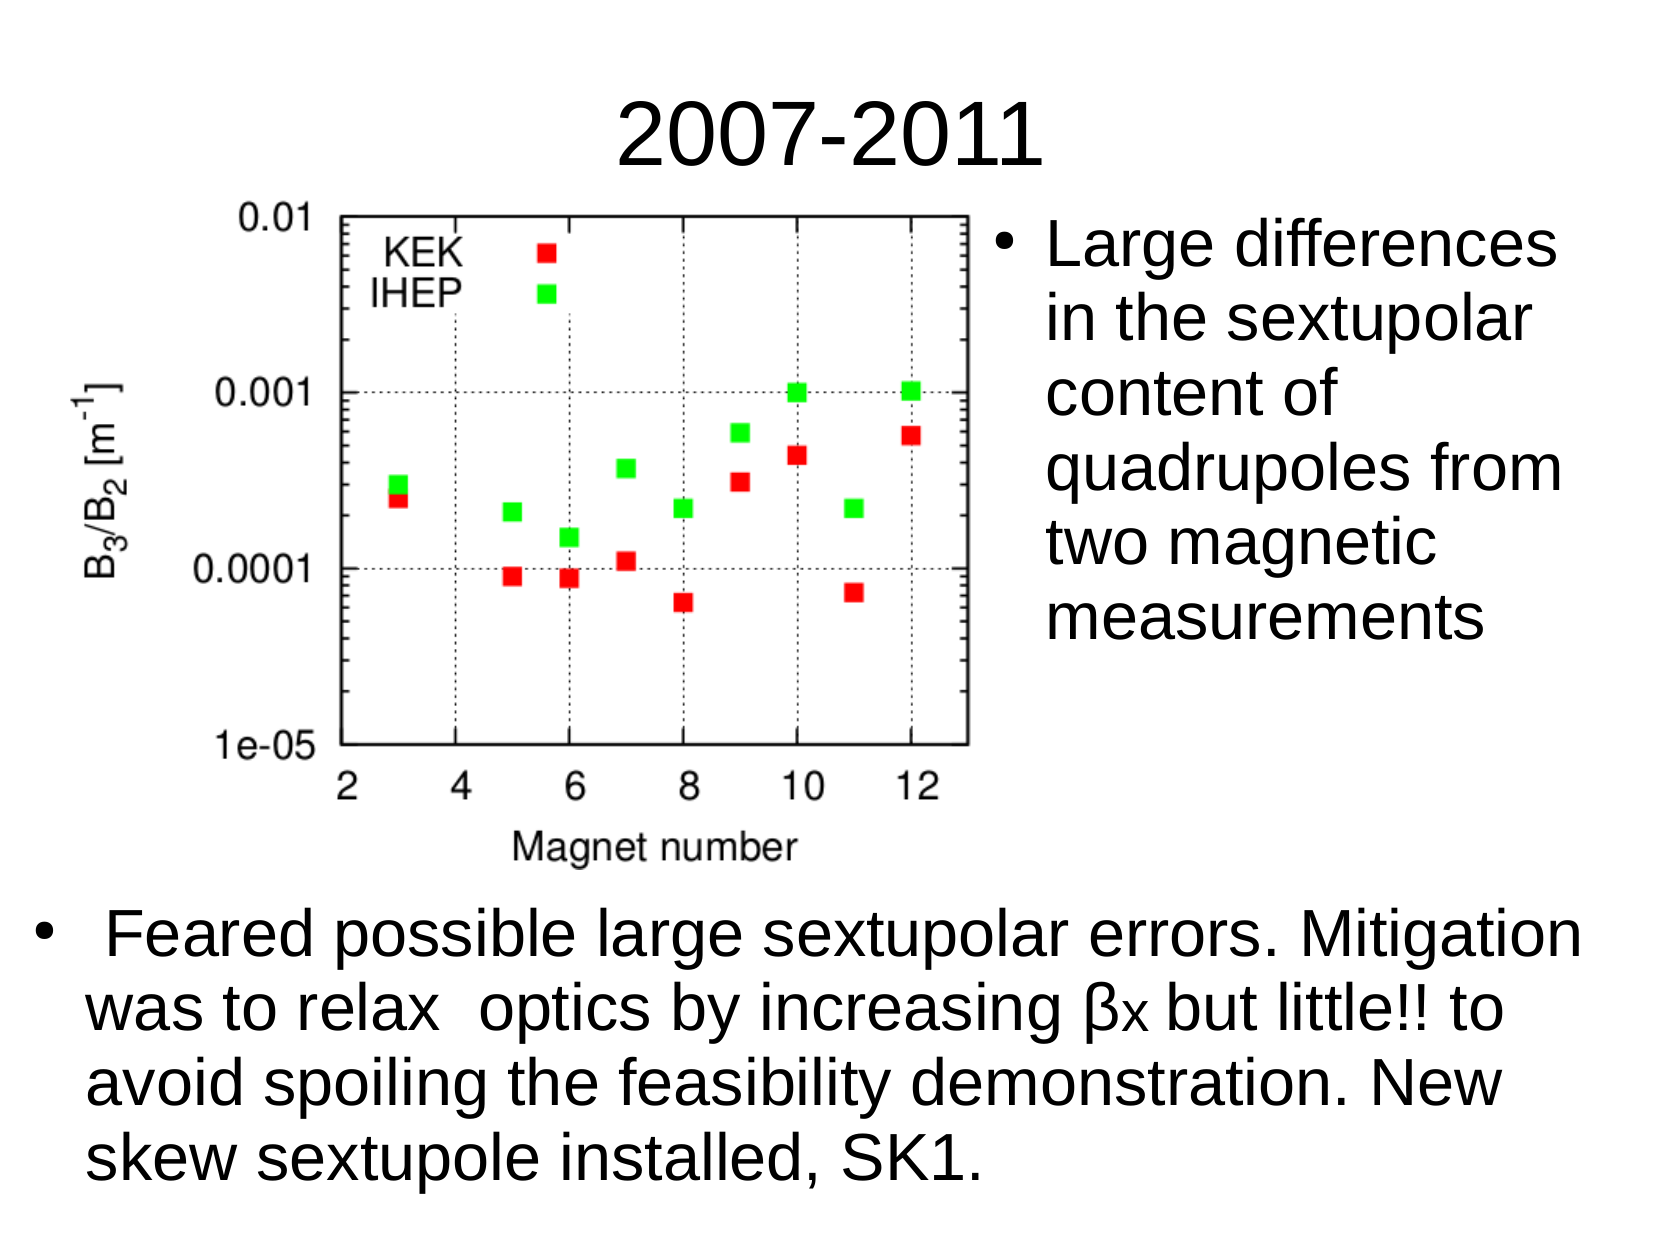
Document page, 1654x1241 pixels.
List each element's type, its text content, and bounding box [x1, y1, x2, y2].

picture [30, 187, 977, 871]
list Large differences in the sextupolar content of quadrupoles from two magnetic measurements [977, 205, 1606, 811]
title 2007-2011 [86, 30, 1576, 205]
list Feared possible large sextupolar errors. Mitigation was to relax optics by increasing βx but little!! to avoid spoiling the feasibility demonstration. New skew sextupole installed, SK1. [15, 895, 1654, 1241]
